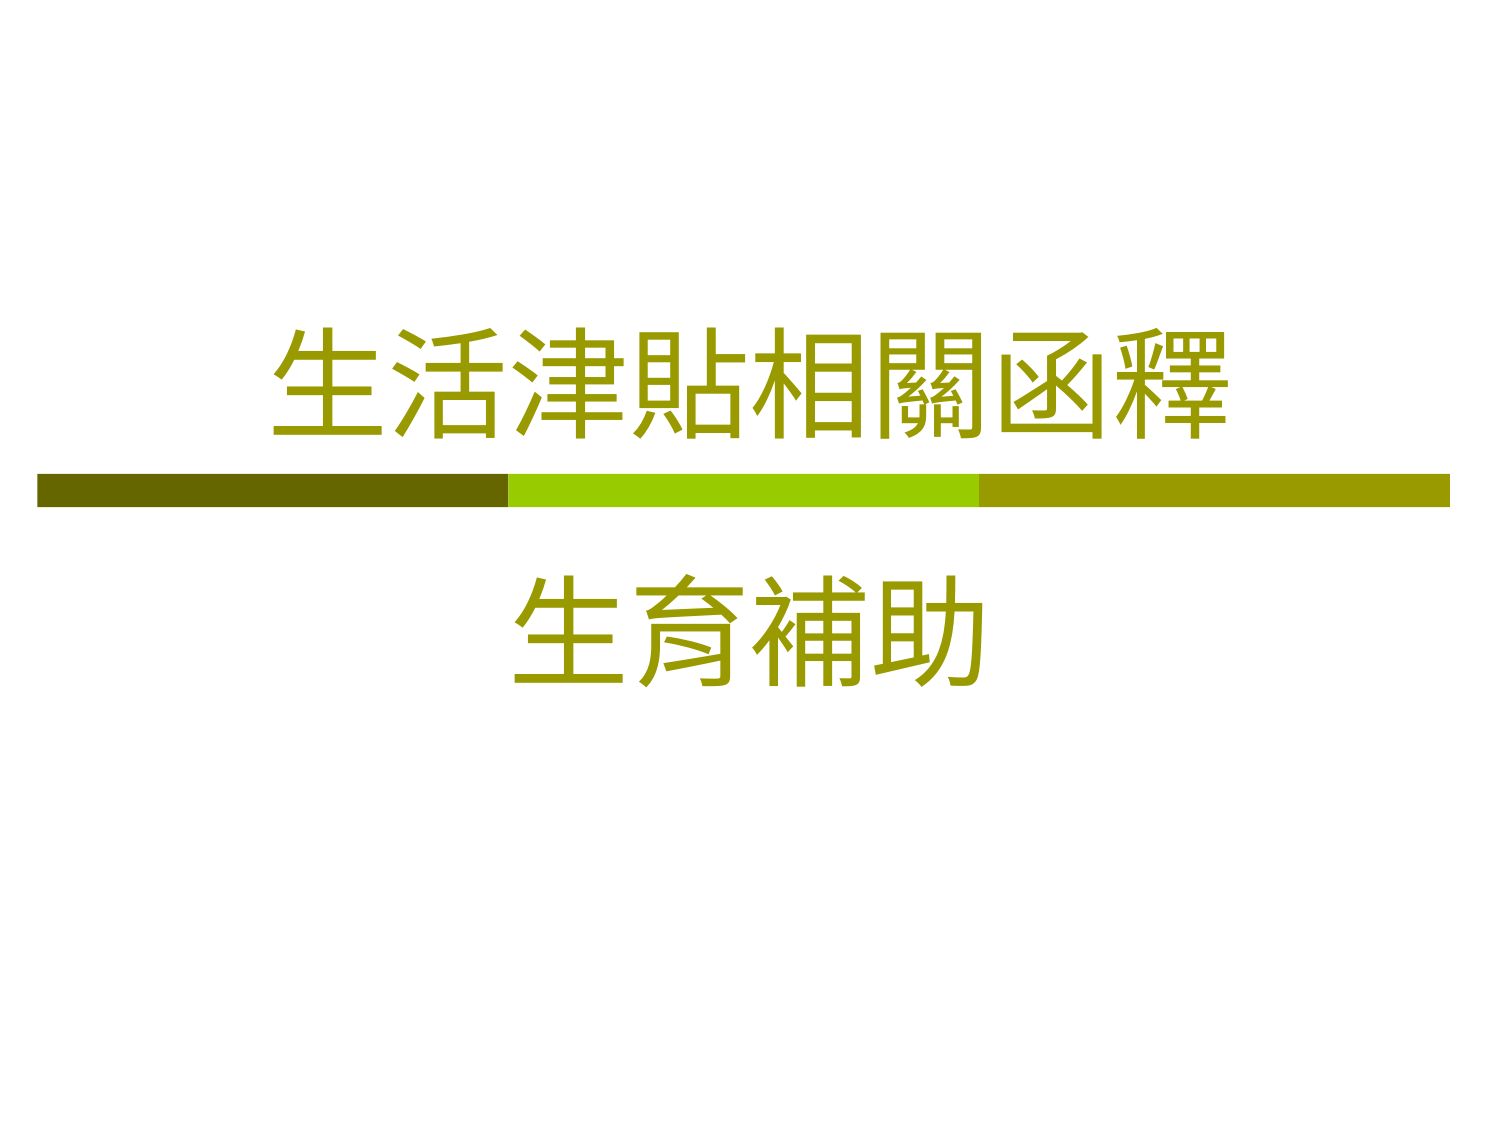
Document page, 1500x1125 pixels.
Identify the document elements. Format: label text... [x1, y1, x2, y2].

title 生活津貼相關函釋 [112, 278, 1388, 462]
text_box 生育補助 [112, 527, 1388, 710]
